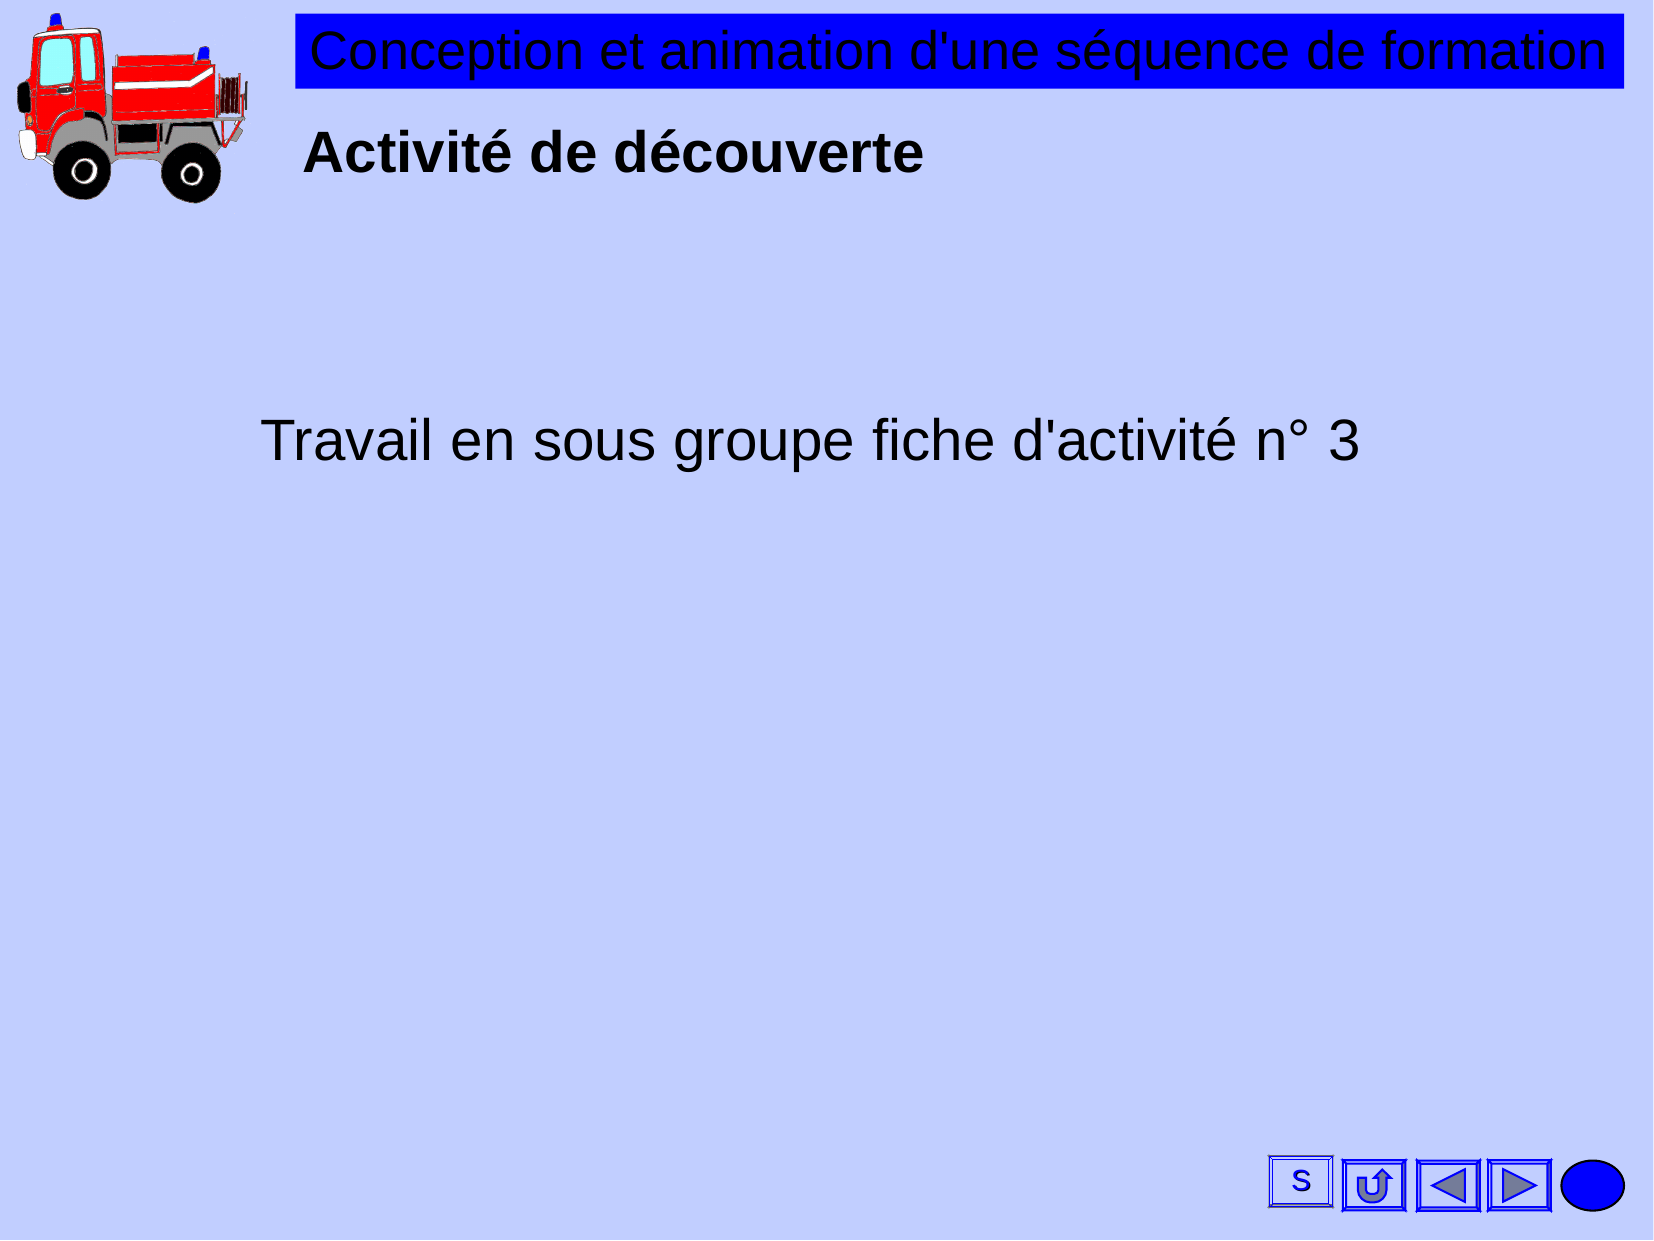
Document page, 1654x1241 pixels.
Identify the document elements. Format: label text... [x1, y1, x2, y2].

text_box [1561, 1160, 1625, 1211]
list Travail en sous groupe fiche d'activité n° 3 [189, 399, 1465, 576]
text_box Activité de découverte [287, 112, 941, 193]
text_box Conception et animation d'une séquence de formation [295, 13, 1625, 89]
picture [8, 8, 257, 216]
